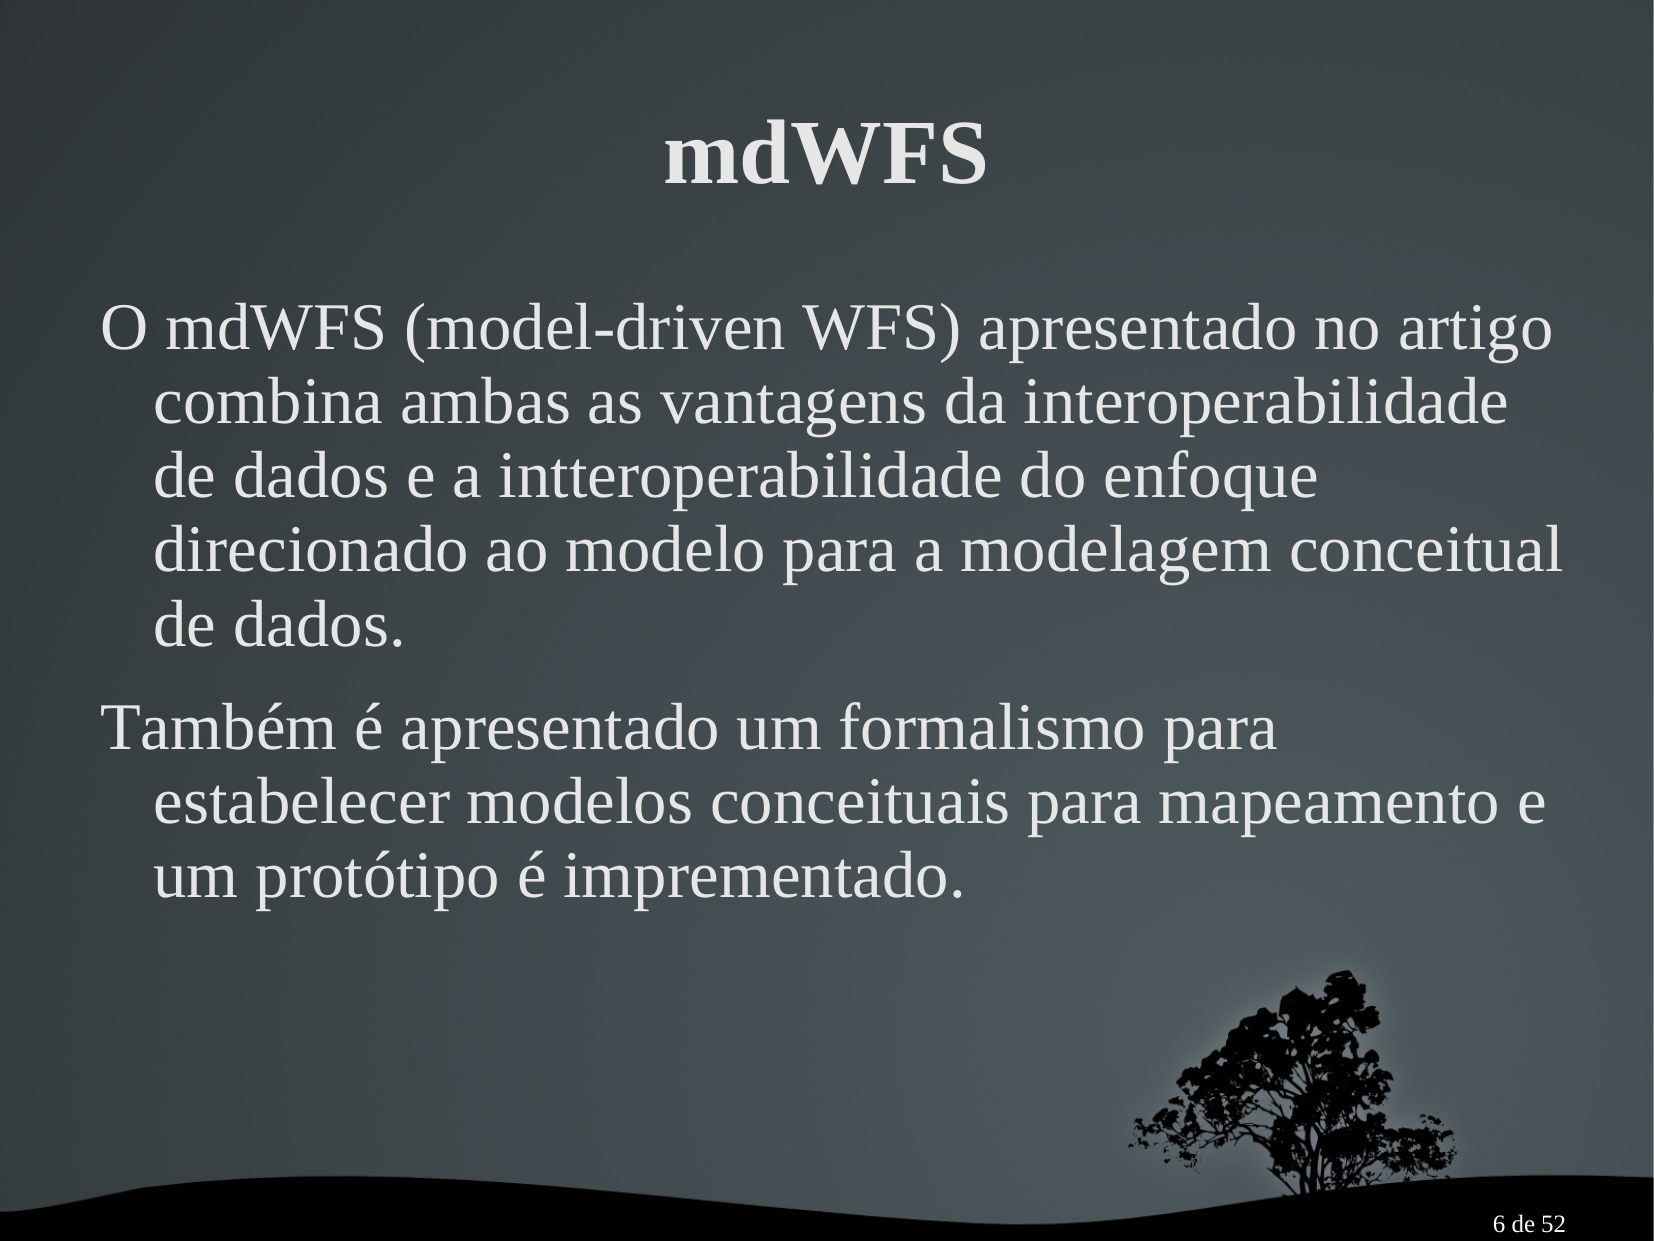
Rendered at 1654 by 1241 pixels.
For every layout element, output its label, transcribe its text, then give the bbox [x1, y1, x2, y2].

picture [0, 0, 1654, 1241]
title mdWFS [82, 49, 1571, 257]
list O mdWFS (model-driven WFS) apresentado no artigo combina ambas as vantagens da interoperabilidade de dados e a intteroperabilidade do enfoque direcionado ao modelo para a modelagem conceitual de dados. Também é apresentado um formalismo para estabelecer modelos conceituais para mapeamento e um protótipo é imprementado. [82, 290, 1571, 1109]
